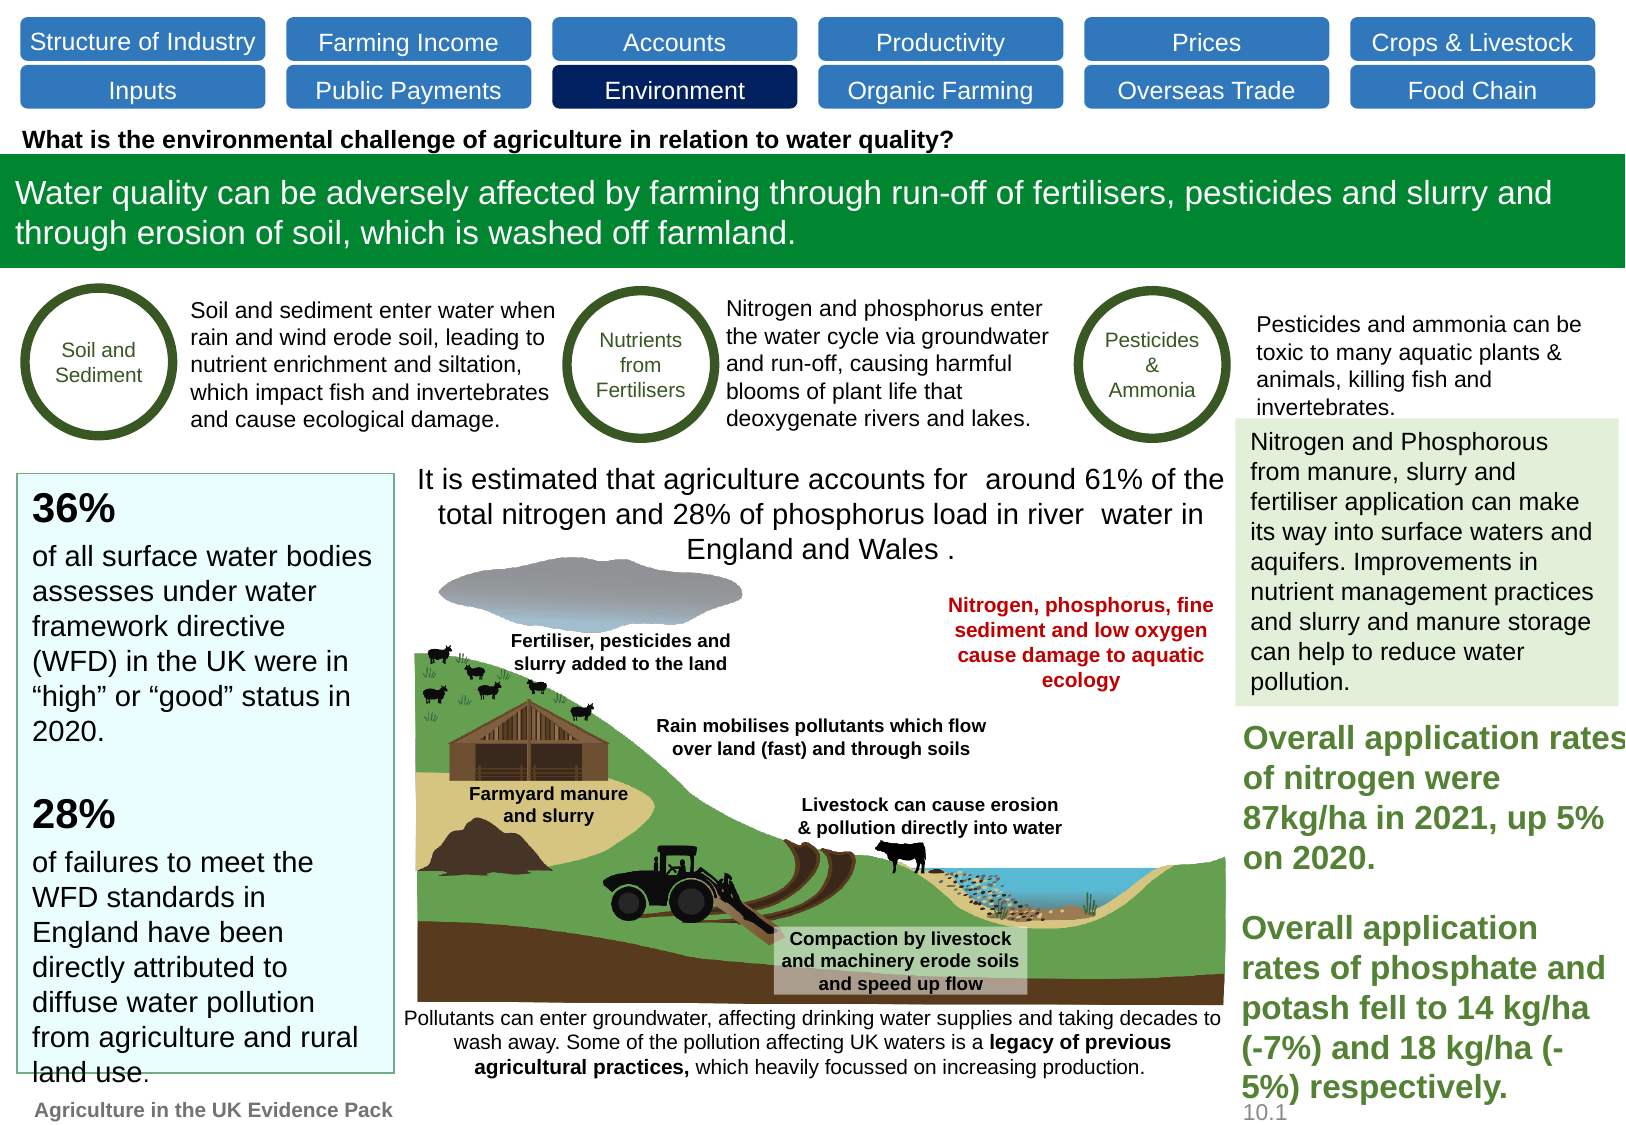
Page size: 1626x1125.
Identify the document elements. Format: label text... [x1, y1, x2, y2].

text_box Pesticides & Ammonia [1078, 290, 1227, 439]
text_box Farming Income [286, 17, 532, 61]
text_box Nitrogen and phosphorus enter the water cycle via groundwater and run-off, causing harmful blooms of plant life that deoxygenate rivers and lakes. [711, 286, 1072, 402]
text_box Overseas Trade [1084, 64, 1330, 109]
text_box Accounts [552, 17, 798, 61]
text_box Environment [552, 64, 798, 109]
text_box Soil and Sediment [24, 288, 173, 436]
text_box Prices [1084, 17, 1330, 61]
text_box Agriculture in the UK Evidence Pack [34, 1097, 393, 1122]
text_box What is the environmental challenge of agriculture in relation to water quality? [0, 116, 981, 154]
text_box 36% of all surface water bodies assesses under water framework directive (WFD) in the UK were in “high” or “good” status in 2020. 28% of failures to meet the WFD standards in England have been directly attributed to diffuse water pollution from agriculture and rural land use. [17, 473, 394, 1074]
text_box Soil and sediment enter water when rain and wind erode soil, leading to nutrient enrichment and siltation, which impact fish and invertebrates and cause ecological damage. [175, 287, 580, 434]
text_box Pollutants can enter groundwater, affecting drinking water supplies and taking decades to wash away. Some of the pollution affecting UK waters is a legacy of previous agricultural practices, which heavily focussed on increasing production. [385, 996, 1226, 1088]
text_box Nutrients from Fertilisers [566, 290, 711, 439]
text_box Nitrogen and Phosphorous from manure, slurry and fertiliser application can make its way into surface waters and aquifers. Improvements in nutrient management practices and slurry and manure storage can help to reduce water pollution. [1235, 418, 1619, 707]
text_box Organic Farming [818, 64, 1064, 109]
text_box Crops & Livestock [1350, 17, 1596, 61]
text_box Public Payments [286, 64, 532, 109]
text_box Water quality can be adversely affected by farming through run-off of fertilisers, pesticides and slurry and through erosion of soil, which is washed off farmland. [0, 154, 1625, 268]
text_box Overall application rates of nitrogen were 87kg/ha in 2021, up 5% on 2020. [1228, 709, 1625, 883]
text_box Pesticides and ammonia can be toxic to many aquatic plants & animals, killing fish and invertebrates. [1241, 302, 1602, 418]
text_box Compaction by livestock and machinery erode soils and speed up flow [773, 926, 1028, 995]
text_box Productivity [818, 17, 1064, 61]
text_box Structure of Industry [20, 17, 266, 61]
text_box 10.1 [1227, 1081, 1594, 1125]
text_box Inputs [20, 64, 266, 109]
text_box Nitrogen, phosphorus, fine sediment and low oxygen cause damage to aquatic ecology [921, 584, 1235, 701]
text_box Fertiliser, pesticides and slurry added to the land [488, 621, 754, 683]
picture [411, 482, 1228, 996]
text_box Farmyard manure and slurry [444, 773, 653, 835]
text_box It is estimated that agriculture accounts for around 61% of the total nitrogen and 28% of phosphorus load in river water in England and Wales . [383, 453, 1235, 575]
text_box Livestock can cause erosion & pollution directly into water [779, 785, 1081, 846]
text_box Overall application rates of phosphate and potash fell to 14 kg/ha (-7%) and 18 kg/ha (-5%) respectively. [1226, 898, 1625, 1116]
text_box Food Chain [1350, 64, 1596, 109]
text_box Rain mobilises pollutants which flow over land (fast) and through soils [638, 706, 1005, 767]
